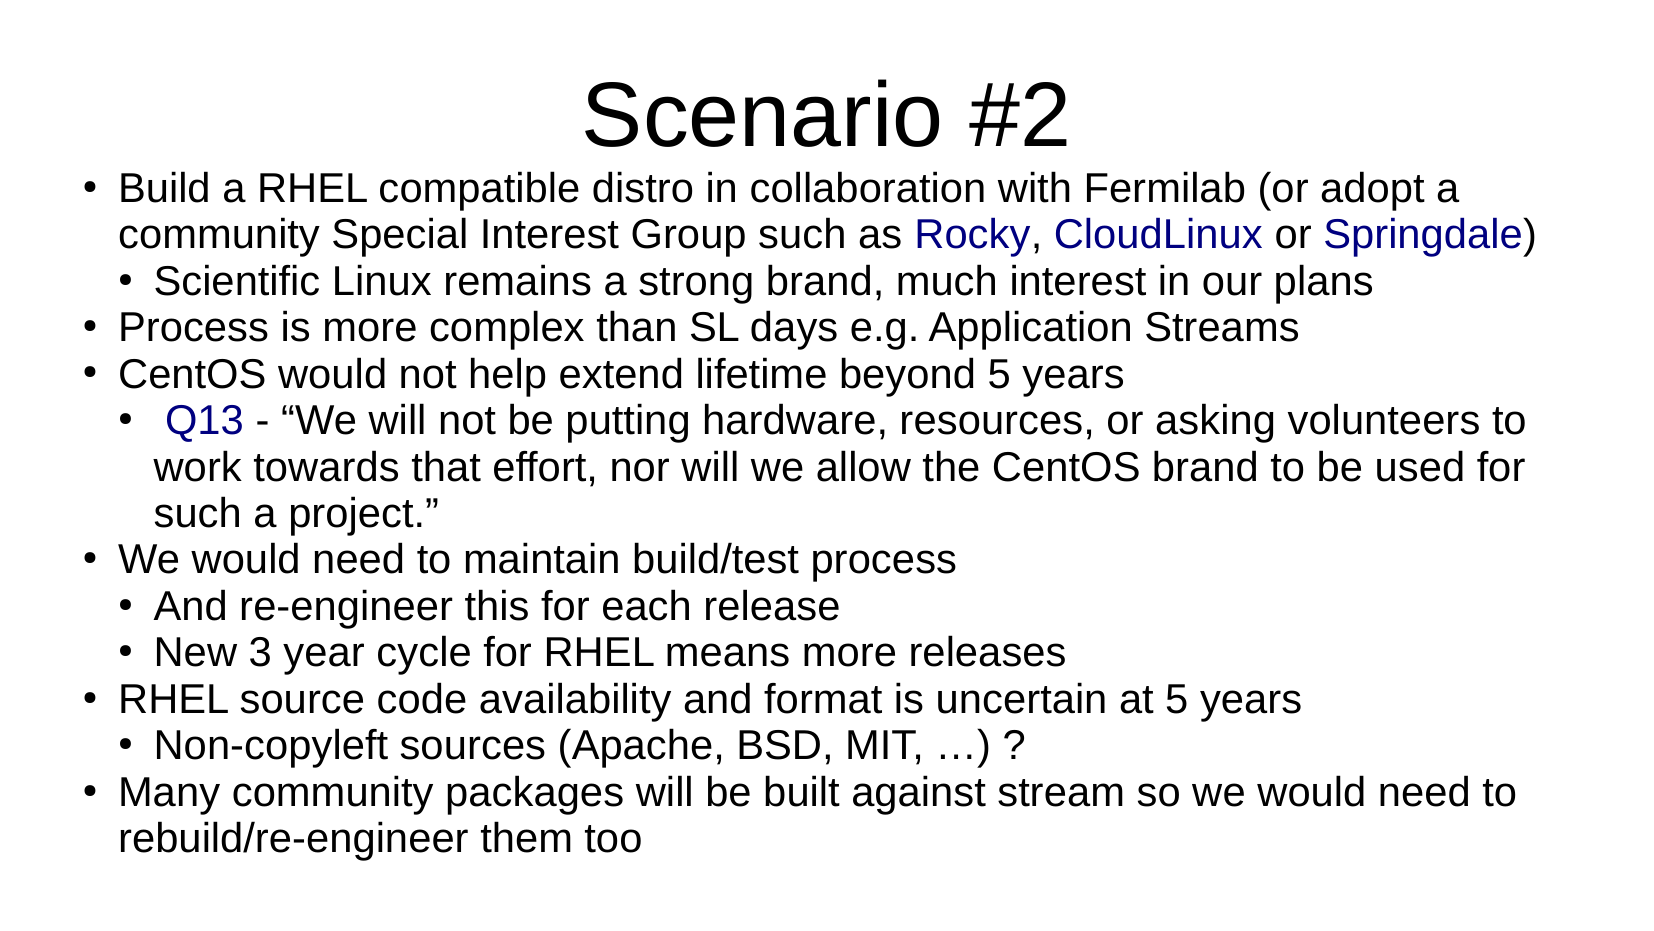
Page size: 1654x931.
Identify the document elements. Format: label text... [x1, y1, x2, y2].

subtitle Build a RHEL compatible distro in collaboration with Fermilab (or adopt a community Special Interest Group such as Rocky, CloudLinux or Springdale) Scientific Linux remains a strong brand, much interest in our plans Process is more complex than SL days e.g. Application Streams CentOS would not help extend lifetime beyond 5 years Q13 - “We will not be putting hardware, resources, or asking volunteers to work towards that effort, nor will we allow the CentOS brand to be used for such a project.” We would need to maintain build/test process And re-engineer this for each release New 3 year cycle for RHEL means more releases RHEL source code availability and format is uncertain at 5 years Non-copyleft sources (Apache, BSD, MIT, …) ? Many community packages will be built against stream so we would need to rebuild/re-engineer them too [82, 164, 1571, 931]
title Scenario #2 [82, 37, 1571, 164]
